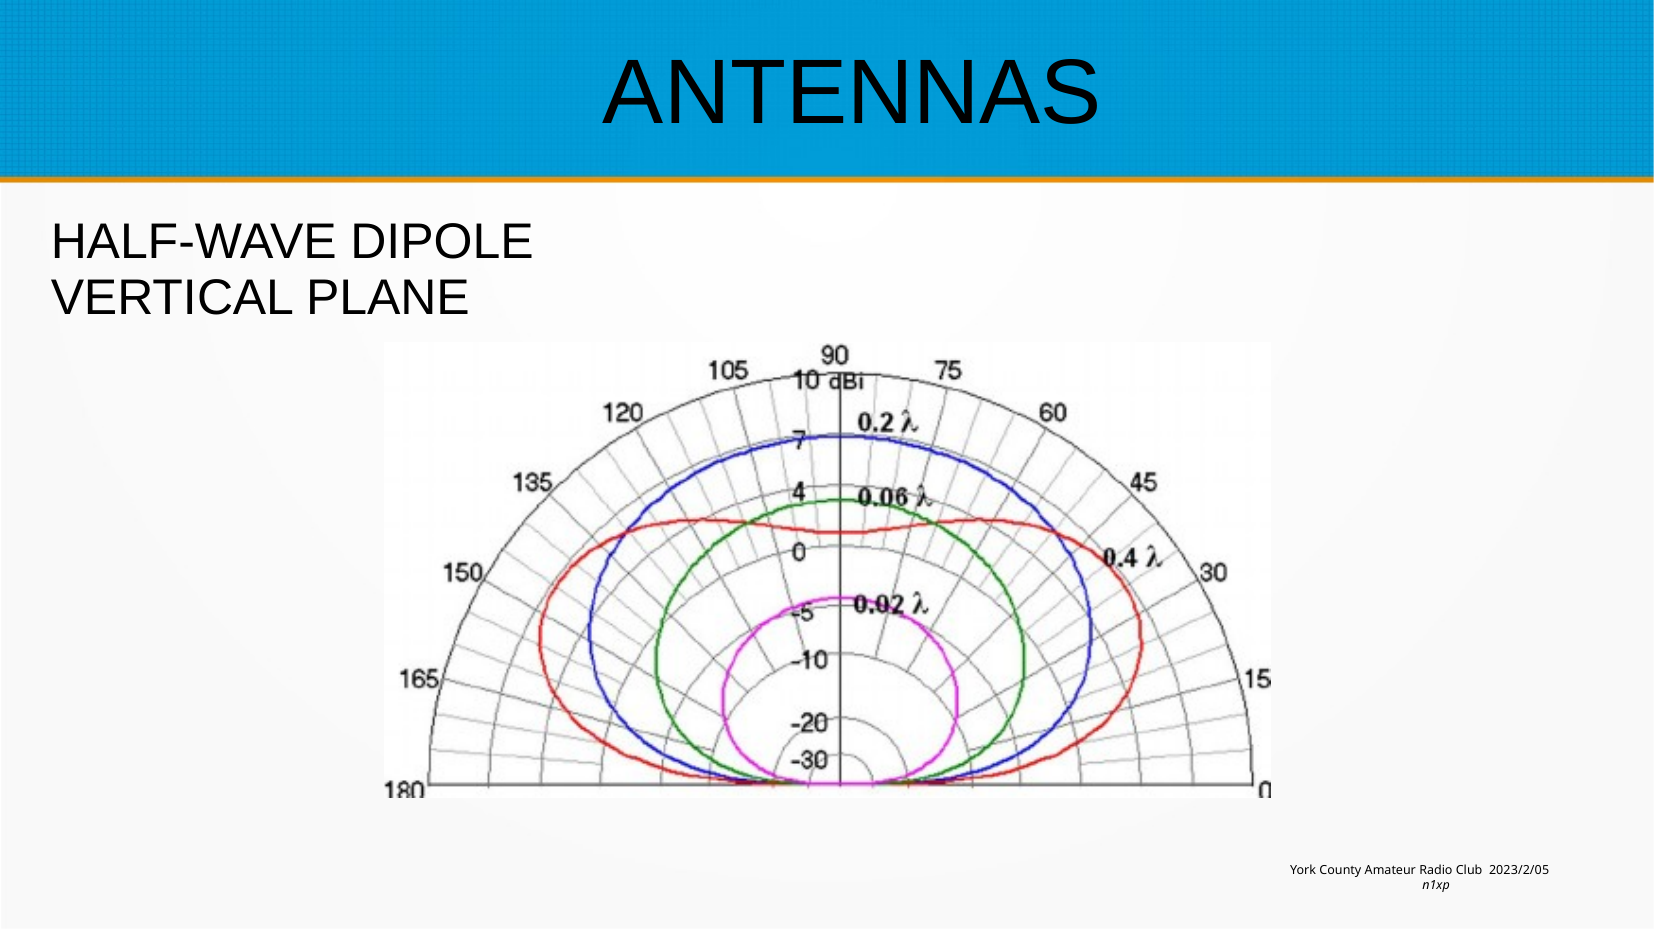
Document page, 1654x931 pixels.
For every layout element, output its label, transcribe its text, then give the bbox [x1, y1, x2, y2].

picture [0, 175, 1654, 931]
text_box ANTENNAS [230, 33, 1475, 151]
text_box HALF-WAVE DIPOLE VERTICAL PLANE [36, 205, 562, 375]
text_box York County Amateur Radio Club 2023/2/05 n1xp [1284, 856, 1588, 897]
